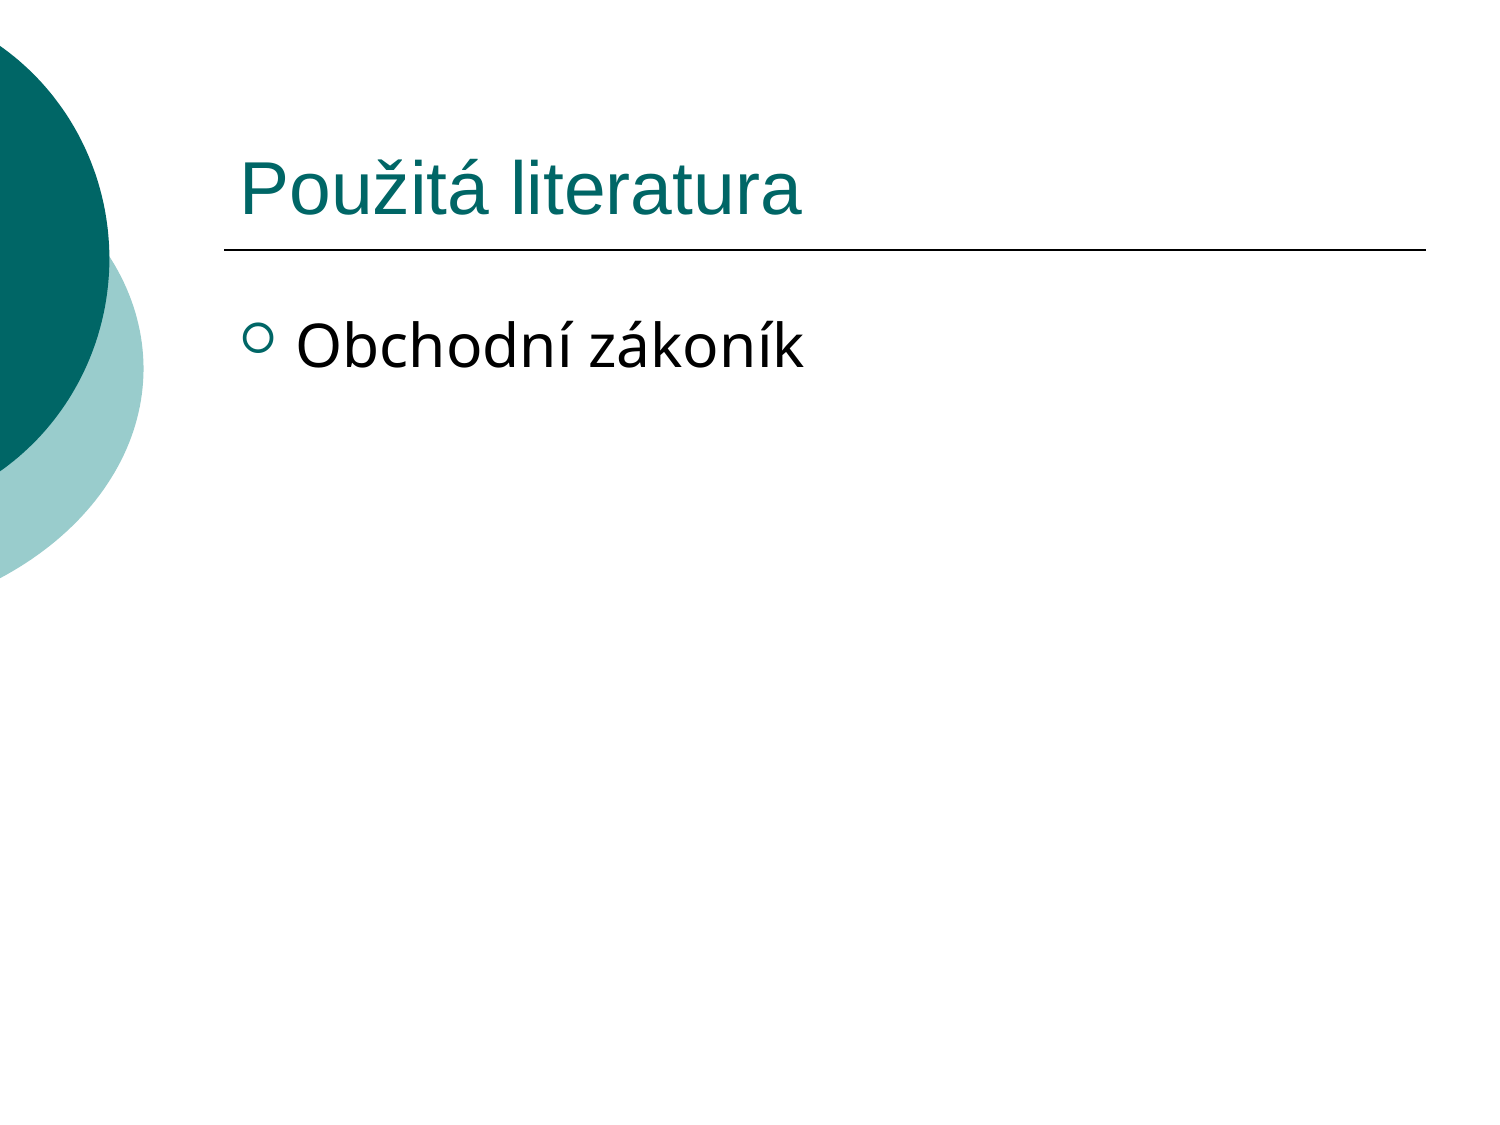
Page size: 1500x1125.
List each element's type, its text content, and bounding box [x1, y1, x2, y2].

list Obchodní zákoník [224, 299, 1425, 975]
title Použitá literatura [224, 49, 1425, 237]
